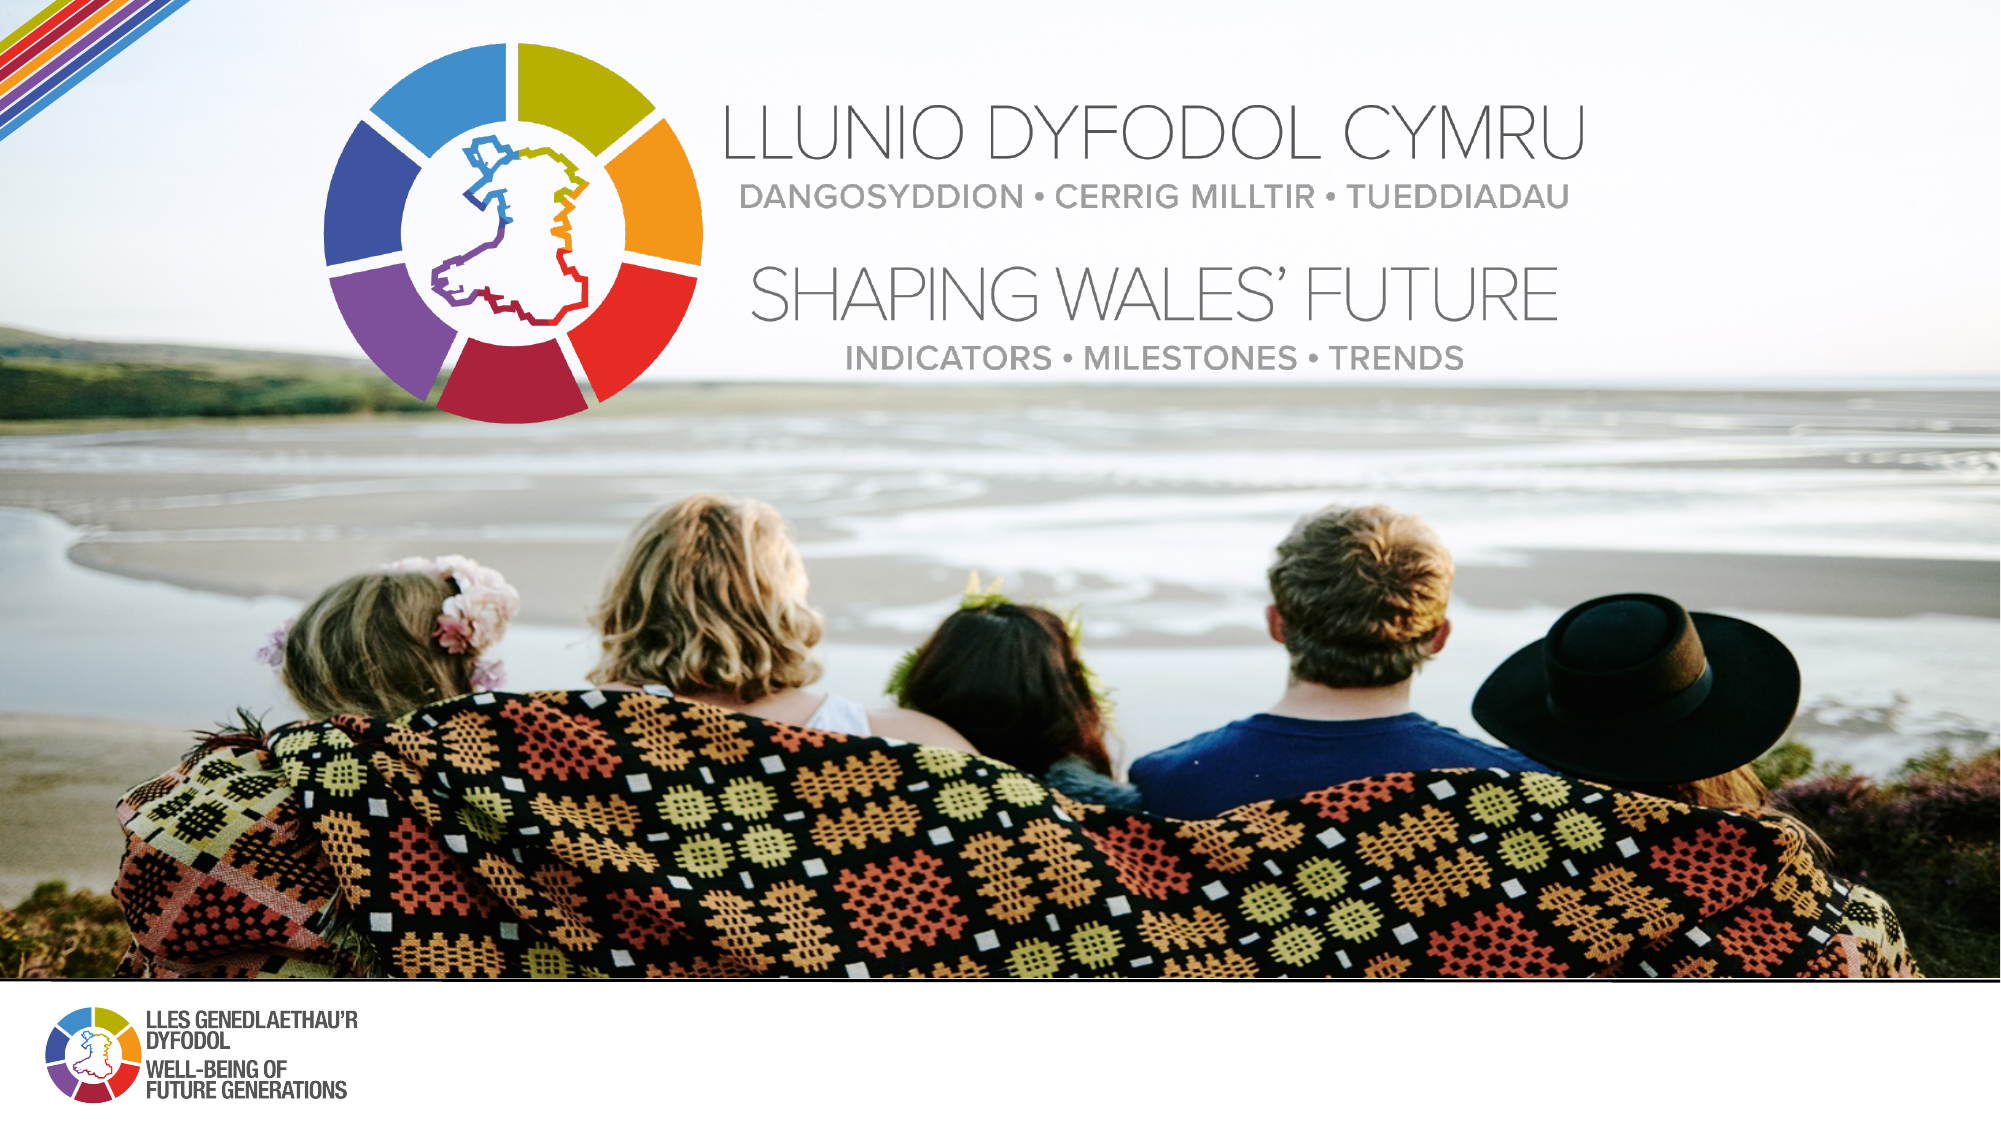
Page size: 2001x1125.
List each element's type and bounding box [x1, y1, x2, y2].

picture [323, 43, 1583, 424]
